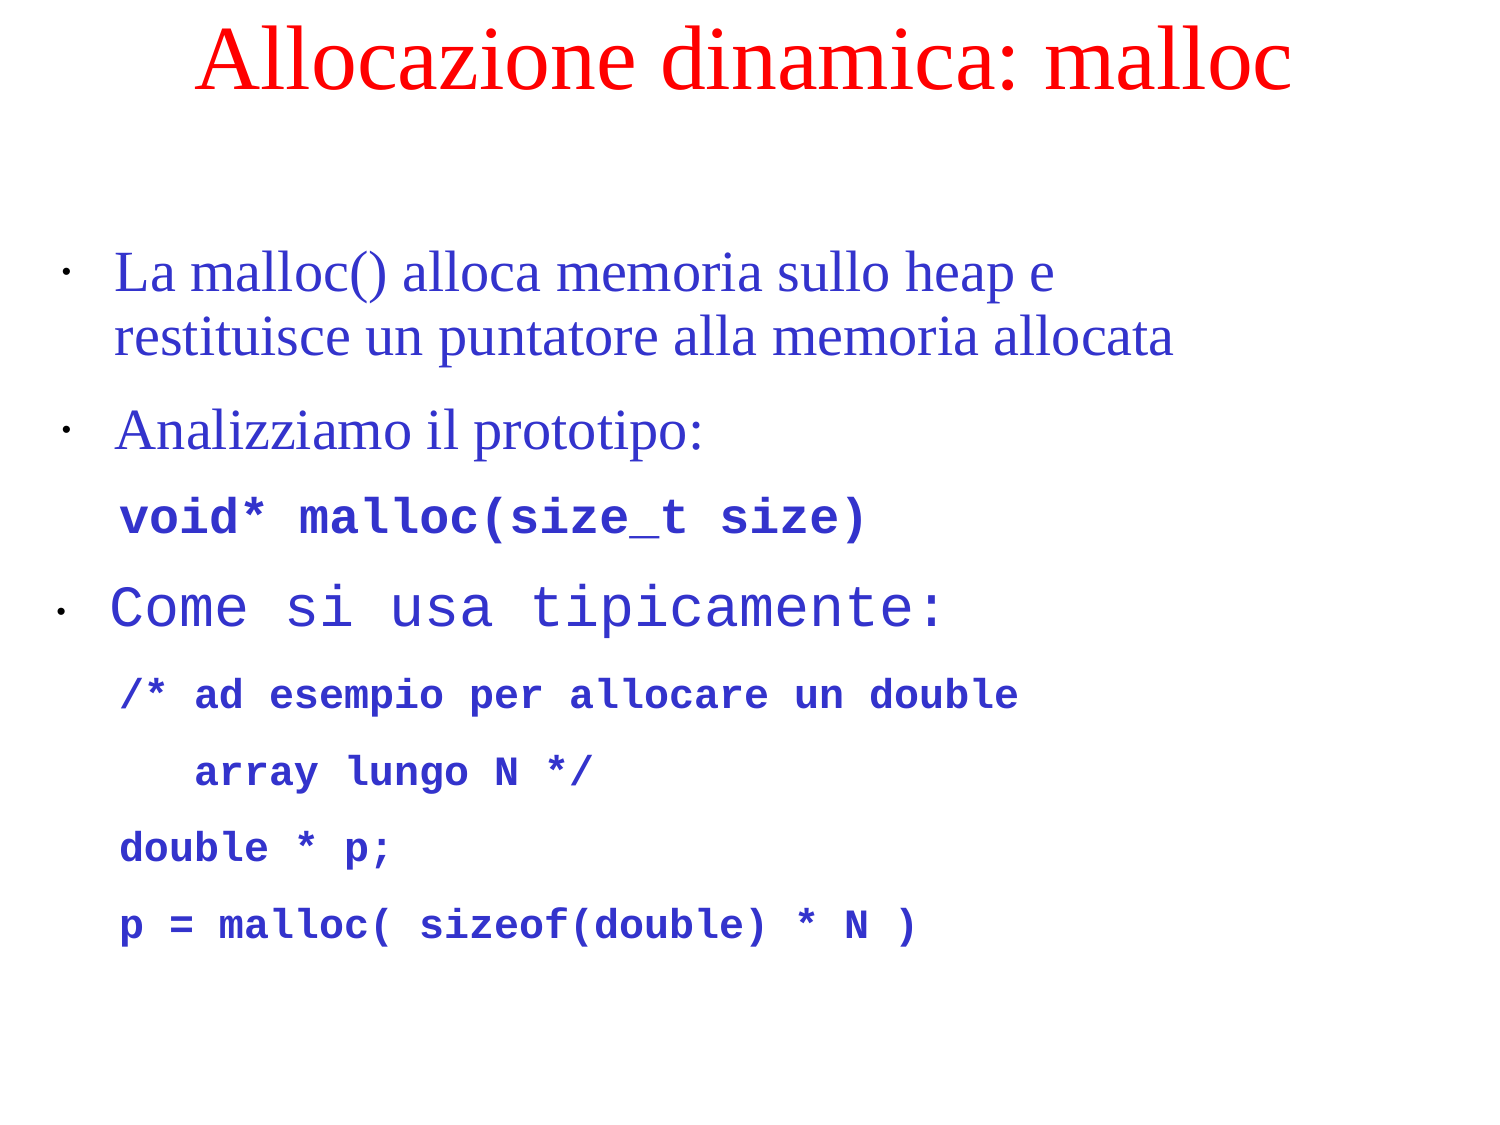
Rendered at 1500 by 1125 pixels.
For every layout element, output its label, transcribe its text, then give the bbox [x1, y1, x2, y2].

list La malloc() alloca memoria sullo heap e restituisce un puntatore alla memoria allocata Analizziamo il prototipo: void* malloc(size_t size) Come si usa tipicamente: /* ad esempio per allocare un double array lungo N */ double * p; p = malloc( sizeof(double) * N ) [29, 231, 1316, 1071]
title Allocazione dinamica: malloc [107, 0, 1383, 188]
